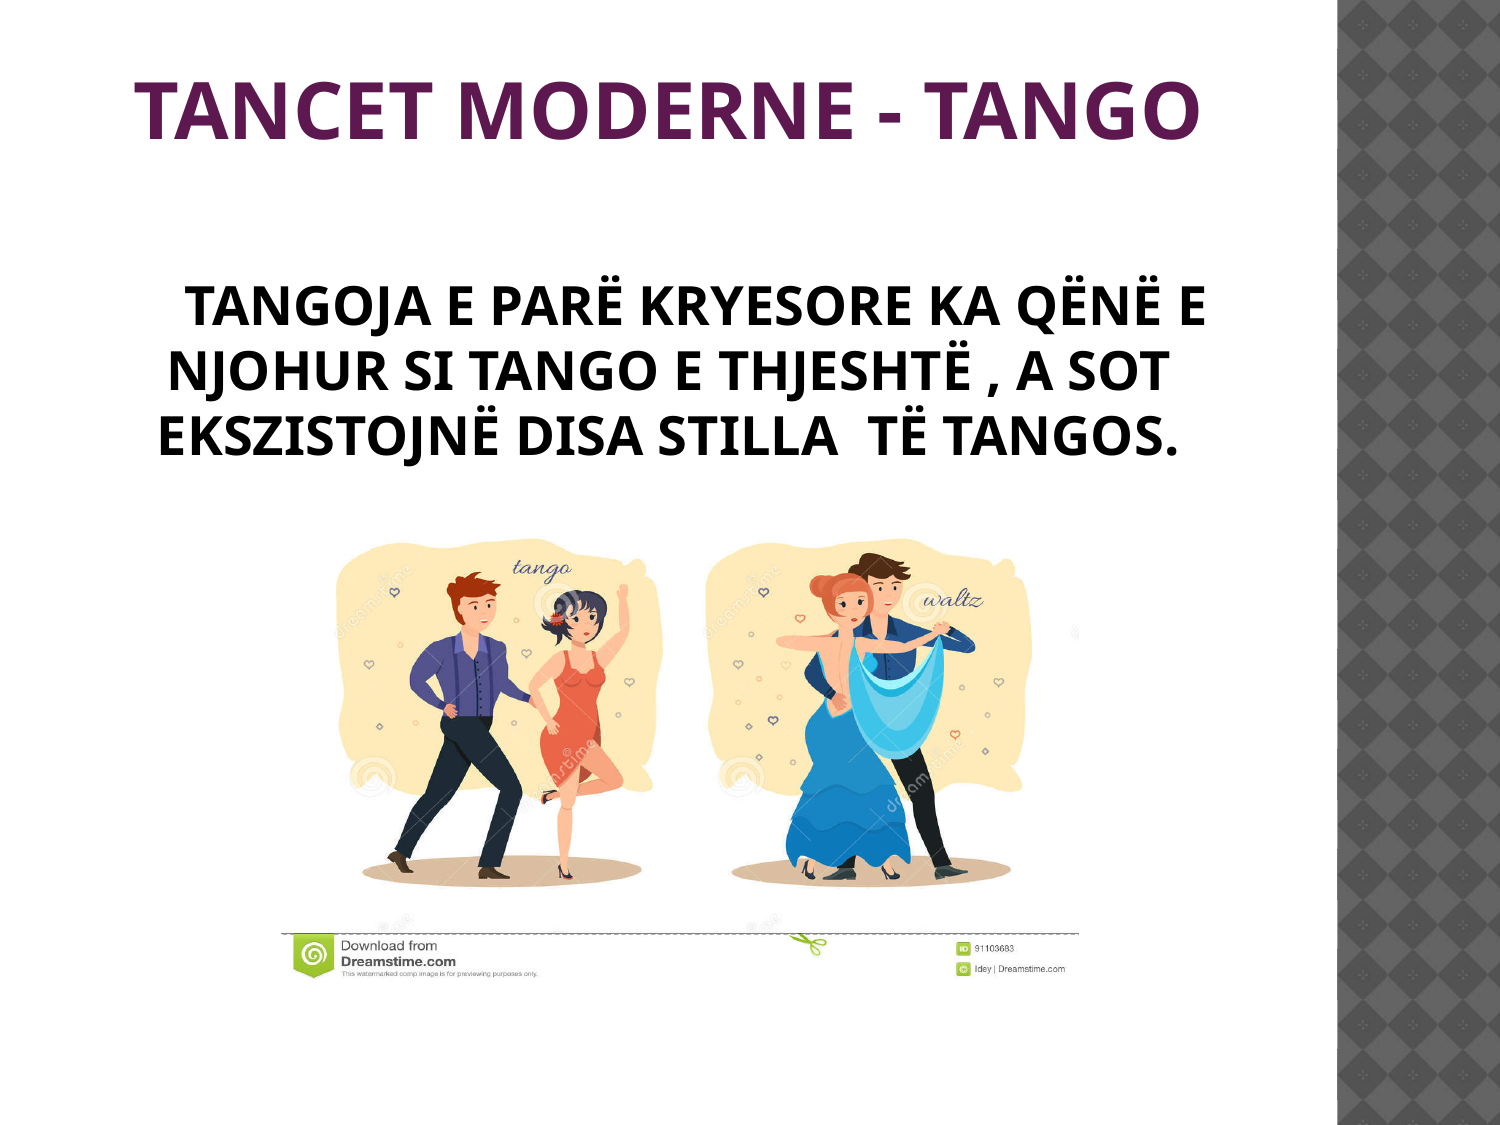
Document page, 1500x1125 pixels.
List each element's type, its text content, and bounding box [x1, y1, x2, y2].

picture [1337, 0, 1500, 1125]
title TANCET MODERNE - TANGO [75, 52, 1263, 240]
picture [281, 503, 1079, 985]
list TANGOJA E PARË KRYESORE KA QËNË E NJOHUR SI TANGO E THJESHTË , А SOT EKSZISTOJNË DISA STILLA TË TANGOS. [75, 264, 1263, 1059]
